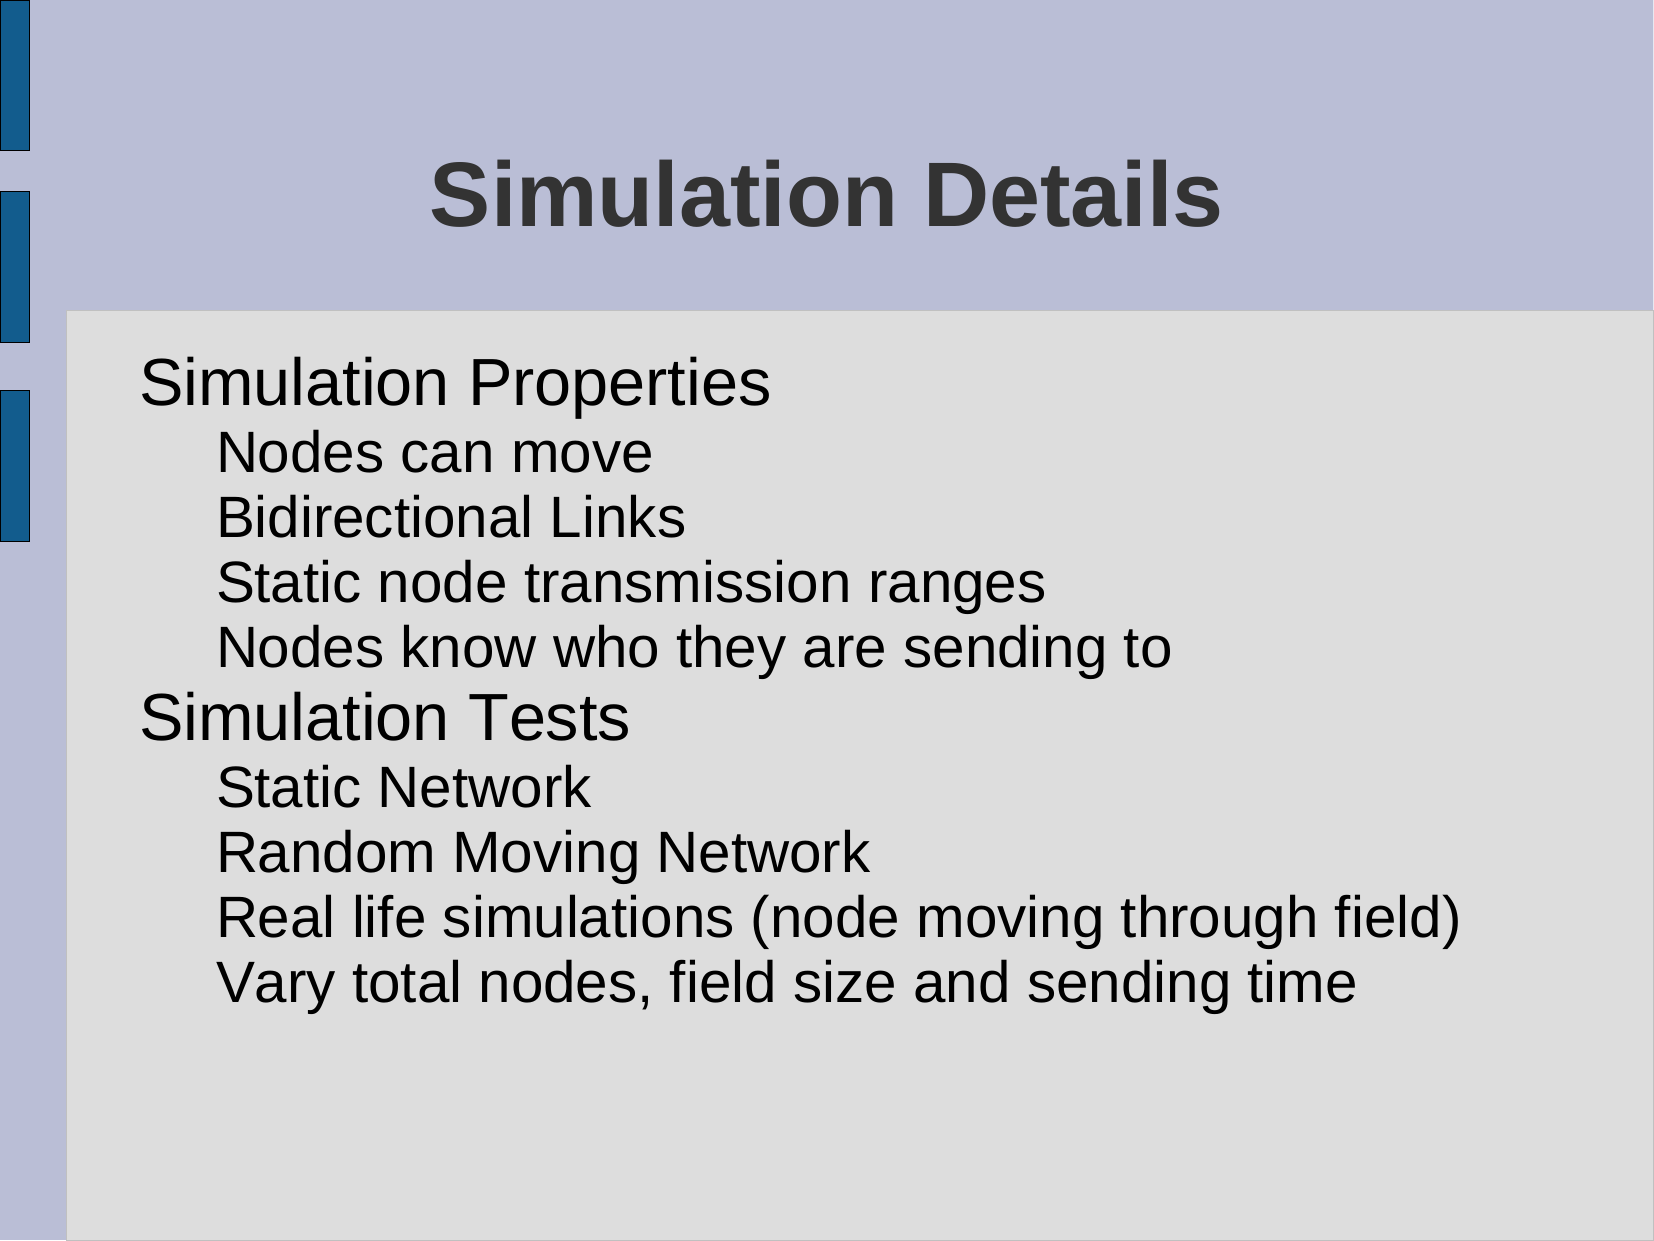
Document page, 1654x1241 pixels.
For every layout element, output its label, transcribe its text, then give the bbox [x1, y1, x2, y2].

title Simulation Details [121, 98, 1534, 291]
list Simulation Properties Nodes can move Bidirectional Links Static node transmission ranges Nodes know who they are sending to Simulation Tests Static Network Random Moving Network Real life simulations (node moving through field) Vary total nodes, field size and sending time [121, 344, 1534, 1112]
